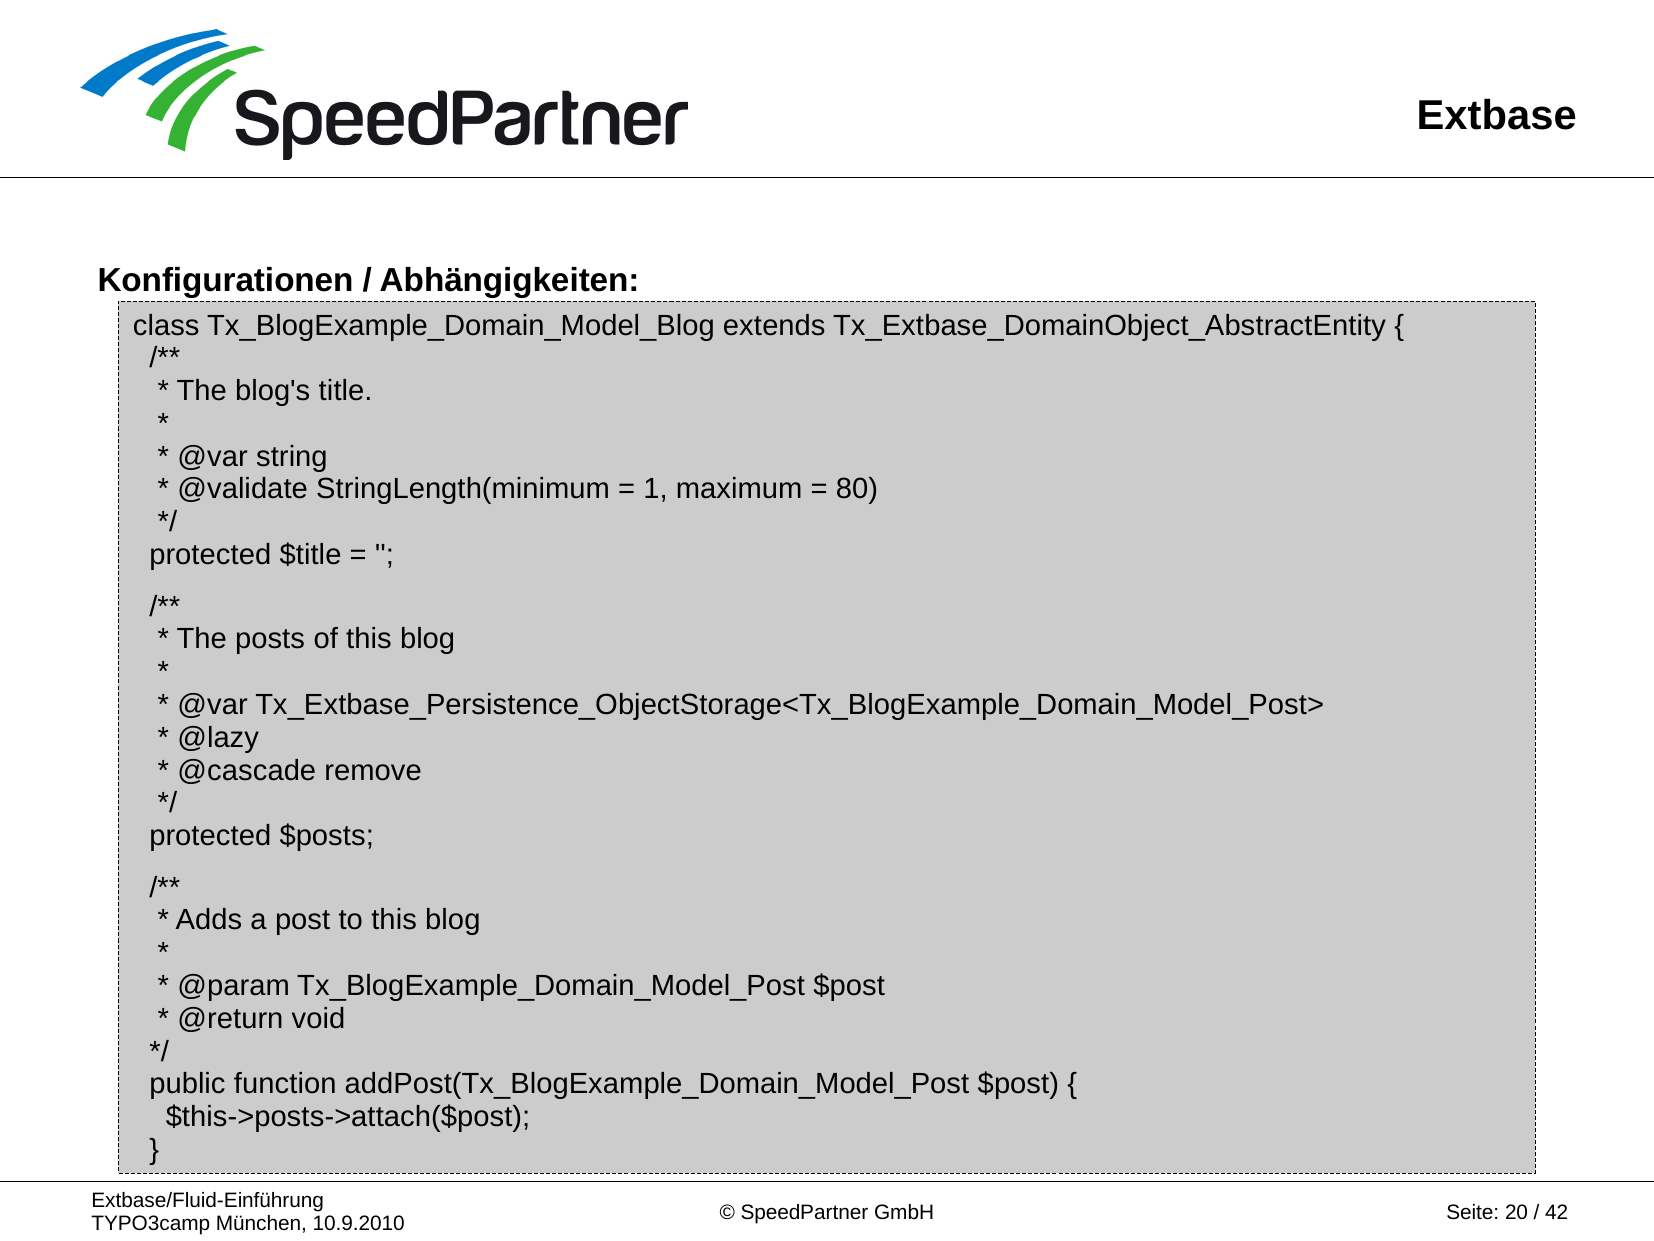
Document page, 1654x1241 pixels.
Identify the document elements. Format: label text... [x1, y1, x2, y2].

text_box Konfigurationen / Abhängigkeiten: [82, 253, 1565, 1151]
text_box class Tx_BlogExample_Domain_Model_Blog extends Tx_Extbase_DomainObject_AbstractEntity { /** * The blog's title. * * @var string * @validate StringLength(minimum = 1, maximum = 80) */ protected $title = ''; /** * The posts of this blog * * @var Tx_Extbase_Persistence_ObjectStorage<Tx_BlogExample_Domain_Model_Post> * @lazy * @cascade remove */ protected $posts; /** * Adds a post to this blog * * @param Tx_BlogExample_Domain_Model_Post $post * @return void */ public function addPost(Tx_BlogExample_Domain_Model_Post $post) { $this->posts->attach($post); } [118, 301, 1536, 1174]
picture [80, 29, 688, 160]
title Extbase [590, 70, 1577, 160]
